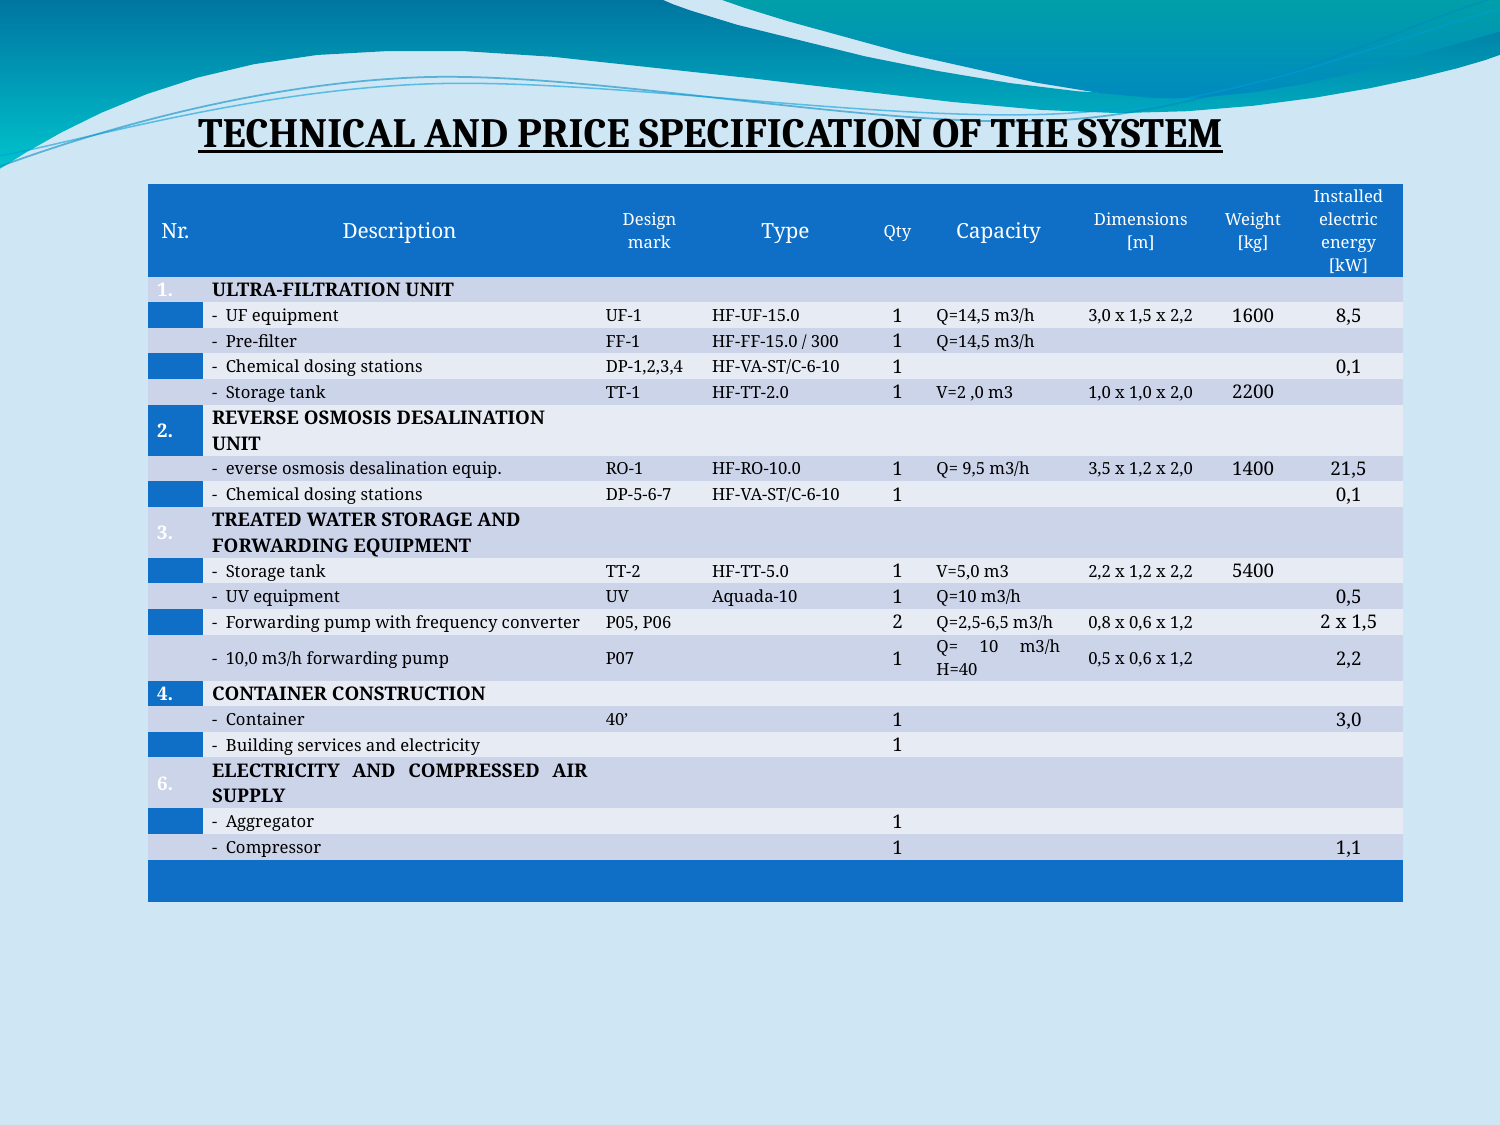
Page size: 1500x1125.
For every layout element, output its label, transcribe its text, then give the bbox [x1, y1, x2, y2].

table_header Description [203, 213, 596, 277]
table_cell [1212, 834, 1294, 860]
table_cell [1212, 635, 1294, 681]
table_cell 1,0 x 1,0 x 2,0 [1070, 379, 1212, 405]
table_cell 1600 [1212, 302, 1294, 328]
table_cell [148, 834, 203, 860]
table_header Weight [kg] [1212, 184, 1294, 277]
table_cell [1294, 808, 1403, 834]
table_cell - Aggregator [203, 808, 596, 834]
table_cell [703, 706, 868, 732]
table_cell [703, 834, 868, 860]
table_cell HF-RO-10.0 [703, 456, 868, 481]
table_cell 1 [868, 328, 927, 353]
table_cell 1 [868, 834, 927, 860]
table_cell [596, 405, 1403, 456]
table_cell Q=2,5-6,5 m3/h [927, 609, 1070, 635]
table_cell HF-VA-ST/C-6-10 [703, 353, 868, 379]
table_cell [703, 635, 868, 681]
table_cell 3. [148, 507, 203, 558]
table_cell 1 [868, 635, 927, 681]
table_cell FF-1 [596, 328, 703, 353]
table_cell HF-VA-ST/C-6-10 [703, 481, 868, 507]
table_cell V=5,0 m3 [927, 558, 1070, 583]
table_cell [1070, 808, 1212, 834]
table_cell 2,2 [1294, 635, 1403, 681]
table_cell Q=14,5 m3/h [927, 328, 1070, 353]
table_cell [1212, 808, 1294, 834]
table_cell [596, 757, 1403, 808]
table_cell HF-TT-5.0 [703, 558, 868, 583]
table_cell 0,5 [1294, 583, 1403, 609]
table_cell [148, 860, 1403, 902]
table_cell 1 [868, 558, 927, 583]
table_cell Q=14,5 m3/h [927, 302, 1070, 328]
table_cell V=2 ,0 m3 [927, 379, 1070, 405]
table_cell [596, 507, 1403, 558]
table_cell 5400 [1212, 558, 1294, 583]
table_cell [1212, 353, 1294, 379]
table_cell [1070, 328, 1212, 353]
table_cell - Chemical dosing stations [203, 481, 596, 507]
table_cell 40’ [596, 706, 703, 732]
table_cell [1212, 328, 1294, 353]
table_cell 21,5 [1294, 456, 1403, 481]
table_cell [148, 808, 203, 834]
table_cell [927, 706, 1070, 732]
text_box TECHNICAL AND PRICE SPECIFICATION OF THE SYSTEM [108, 97, 1239, 213]
table_cell Q= 9,5 m3/h [927, 456, 1070, 481]
table_cell Q= 10 m3/h H=40 [927, 635, 1070, 681]
table_cell [927, 808, 1070, 834]
table_cell [703, 808, 868, 834]
table_cell 1 [868, 583, 927, 609]
table_cell 0,1 [1294, 481, 1403, 507]
table_cell REVERSE OSMOSIS DESALINATION UNIT [203, 405, 596, 456]
table_cell 1 [868, 353, 927, 379]
table_cell P07 [596, 635, 703, 681]
table_cell 1 [868, 808, 927, 834]
table_cell - everse osmosis desalination equip. [203, 456, 596, 481]
table_cell P05, P06 [596, 609, 703, 635]
table_cell - Storage tank [203, 379, 596, 405]
table_cell HF-TT-2.0 [703, 379, 868, 405]
table_cell [1070, 732, 1212, 757]
table_cell 1 [868, 302, 927, 328]
table_cell [1212, 732, 1294, 757]
table_cell TT-2 [596, 558, 703, 583]
table_cell [148, 583, 203, 609]
table_cell [148, 706, 203, 732]
table_cell [148, 481, 203, 507]
table_cell TREATED WATER STORAGE AND FORWARDING EQUIPMENT [203, 507, 596, 558]
table_cell [596, 277, 1403, 302]
table_cell [1070, 481, 1212, 507]
table_cell 1,1 [1294, 834, 1403, 860]
table_cell - Chemical dosing stations [203, 353, 596, 379]
table_header Installed electric energy [kW] [1294, 184, 1403, 277]
table_cell [1212, 481, 1294, 507]
table_cell DP-1,2,3,4 [596, 353, 703, 379]
table_cell [1212, 583, 1294, 609]
table_cell [927, 353, 1070, 379]
table_cell 4. [148, 681, 203, 706]
table_cell UF-1 [596, 302, 703, 328]
table_cell 1 [868, 706, 927, 732]
table_cell 2200 [1212, 379, 1294, 405]
table_cell [596, 834, 703, 860]
table_cell [1294, 379, 1403, 405]
table_cell [1070, 706, 1212, 732]
table_cell [148, 353, 203, 379]
table_cell 6. [148, 757, 203, 808]
table_cell [148, 732, 203, 757]
table_cell 1 [868, 481, 927, 507]
table_cell - Forwarding pump with frequency converter [203, 609, 596, 635]
table_header Capacity [927, 213, 1070, 277]
table_cell 2. [148, 405, 203, 456]
table_cell [148, 302, 203, 328]
table_cell [703, 609, 868, 635]
table_cell 0,5 x 0,6 x 1,2 [1070, 635, 1212, 681]
table_cell [1070, 583, 1212, 609]
table_cell [596, 732, 703, 757]
table_cell Q=10 m3/h [927, 583, 1070, 609]
table_cell - UV equipment [203, 583, 596, 609]
table_cell DP-5-6-7 [596, 481, 703, 507]
table_cell - Storage tank [203, 558, 596, 583]
table_cell RO-1 [596, 456, 703, 481]
table_cell [148, 379, 203, 405]
table_cell CONTAINER CONSTRUCTION [203, 681, 596, 706]
table_header Qty [868, 213, 927, 277]
table_cell 1 [868, 456, 927, 481]
table_cell [148, 558, 203, 583]
table_cell 1 [868, 732, 927, 757]
table_cell [703, 732, 868, 757]
table_cell ULTRA-FILTRATION UNIT [203, 277, 596, 302]
table_cell [1212, 706, 1294, 732]
table_cell - UF equipment [203, 302, 596, 328]
table_cell [1070, 834, 1212, 860]
table_cell 3,5 x 1,2 x 2,0 [1070, 456, 1212, 481]
table_cell [927, 481, 1070, 507]
table_cell Aquada-10 [703, 583, 868, 609]
table_cell 2,2 x 1,2 x 2,2 [1070, 558, 1212, 583]
table_cell - Pre-filter [203, 328, 596, 353]
table_cell [596, 808, 703, 834]
table_cell [1070, 353, 1212, 379]
table_cell HF-FF-15.0 / 300 [703, 328, 868, 353]
table_cell [148, 456, 203, 481]
table_cell 1 [868, 379, 927, 405]
table_cell - Building services and electricity [203, 732, 596, 757]
table_cell - Container [203, 706, 596, 732]
table_cell ELECTRICITY AND COMPRESSED AIR SUPPLY [203, 757, 596, 808]
table_cell [1212, 609, 1294, 635]
table_header Design mark [596, 213, 703, 277]
table_cell 8,5 [1294, 302, 1403, 328]
table_cell [148, 635, 203, 681]
table_cell 3,0 [1294, 706, 1403, 732]
table_cell [927, 834, 1070, 860]
table_cell UV [596, 583, 703, 609]
table_header Nr. [148, 213, 203, 277]
table_cell [927, 732, 1070, 757]
table_cell [148, 609, 203, 635]
table_cell 1. [148, 277, 203, 302]
table_cell [596, 681, 1403, 706]
table_cell 2 x 1,5 [1294, 609, 1403, 635]
table_cell 0,8 x 0,6 x 1,2 [1070, 609, 1212, 635]
table_cell 0,1 [1294, 353, 1403, 379]
table_cell 3,0 x 1,5 x 2,2 [1070, 302, 1212, 328]
table_header Type [703, 213, 868, 277]
table_cell - 10,0 m3/h forwarding pump [203, 635, 596, 681]
table_header Dimensions [m] [1070, 213, 1212, 277]
table_cell [1294, 558, 1403, 583]
table_cell [1294, 732, 1403, 757]
table_cell [148, 328, 203, 353]
table_cell 1400 [1212, 456, 1294, 481]
table_cell - Compressor [203, 834, 596, 860]
table_cell 2 [868, 609, 927, 635]
table_cell HF-UF-15.0 [703, 302, 868, 328]
table_cell TT-1 [596, 379, 703, 405]
table_cell [1294, 328, 1403, 353]
